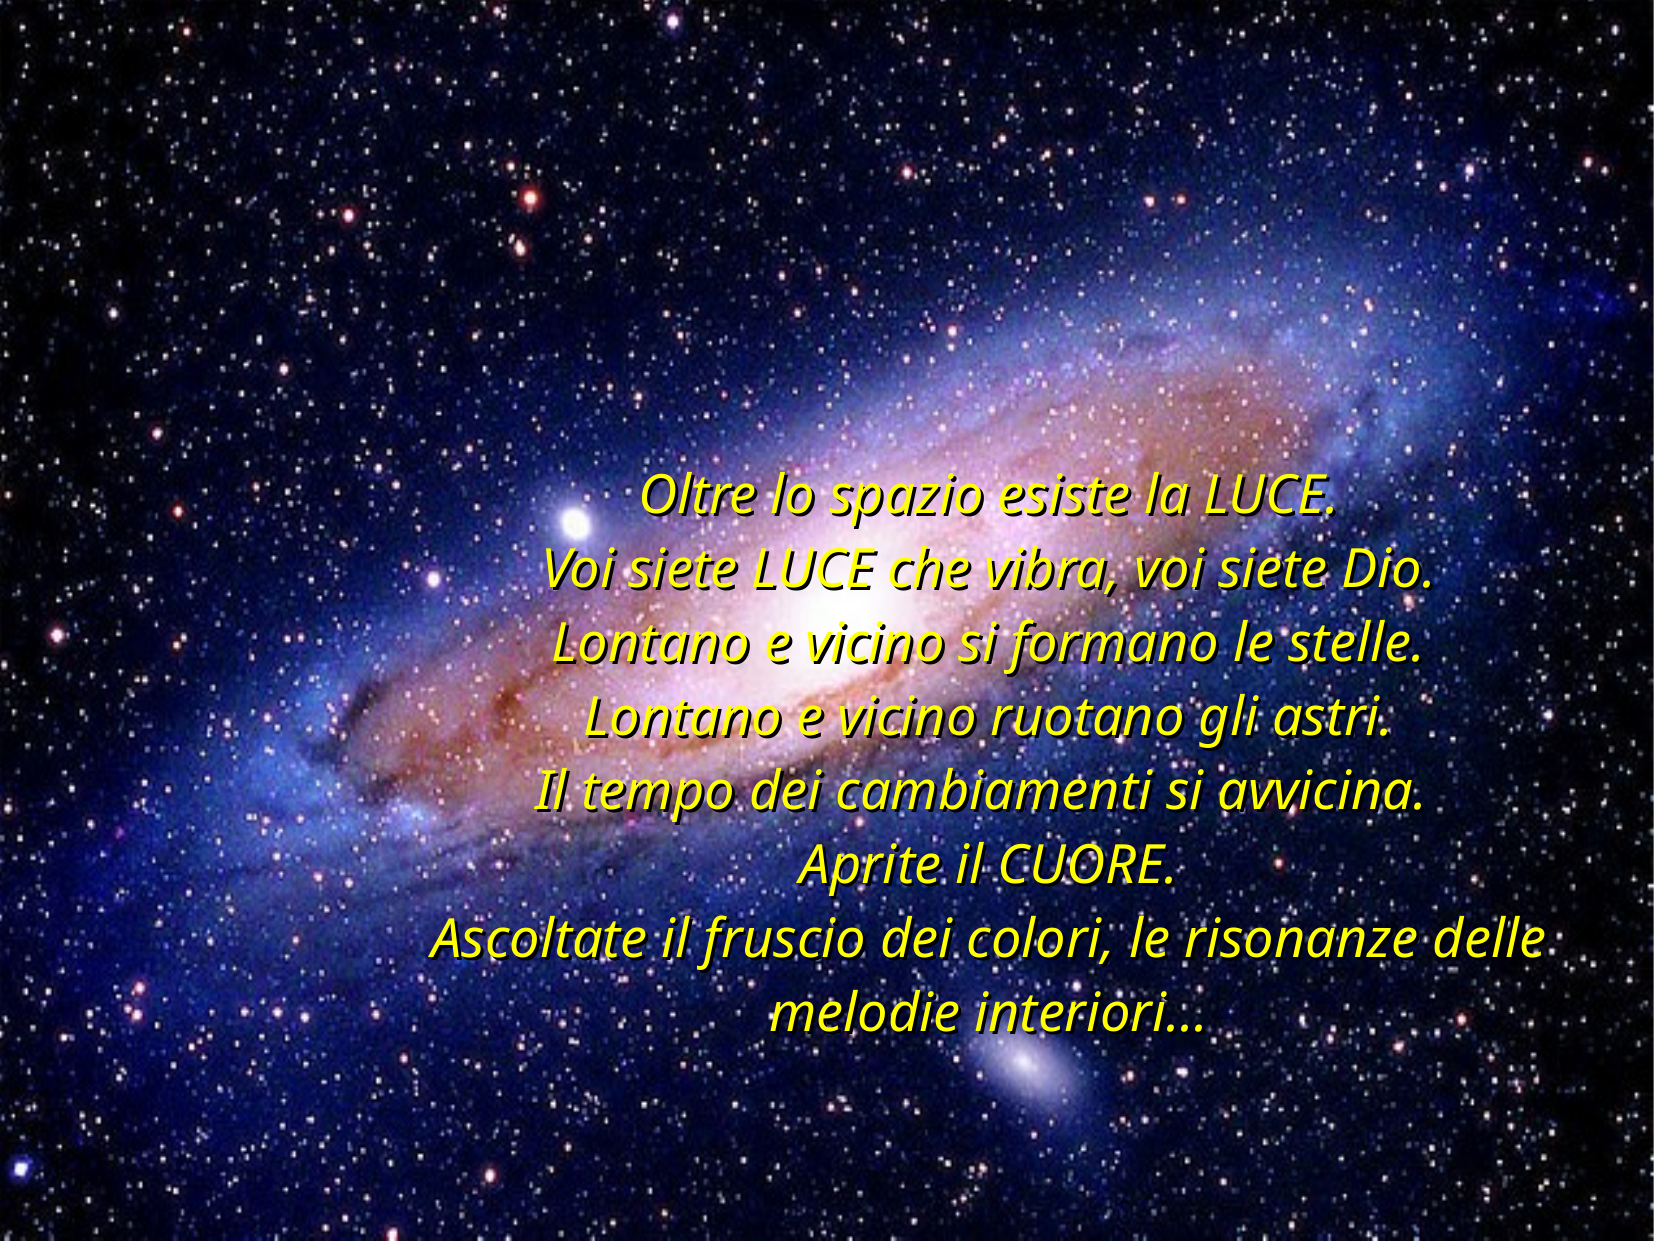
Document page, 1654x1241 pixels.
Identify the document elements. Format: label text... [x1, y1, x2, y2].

picture [0, 0, 1654, 1241]
title Oltre lo spazio esiste la LUCE. Voi siete LUCE che vibra, voi siete Dio. Lontano e vicino si formano le stelle. Lontano e vicino ruotano gli astri. Il tempo dei cambiamenti si avvicina. Aprite il CUORE. Ascoltate il fruscio dei colori, le risonanze delle melodie interiori... [413, 448, 1565, 1123]
